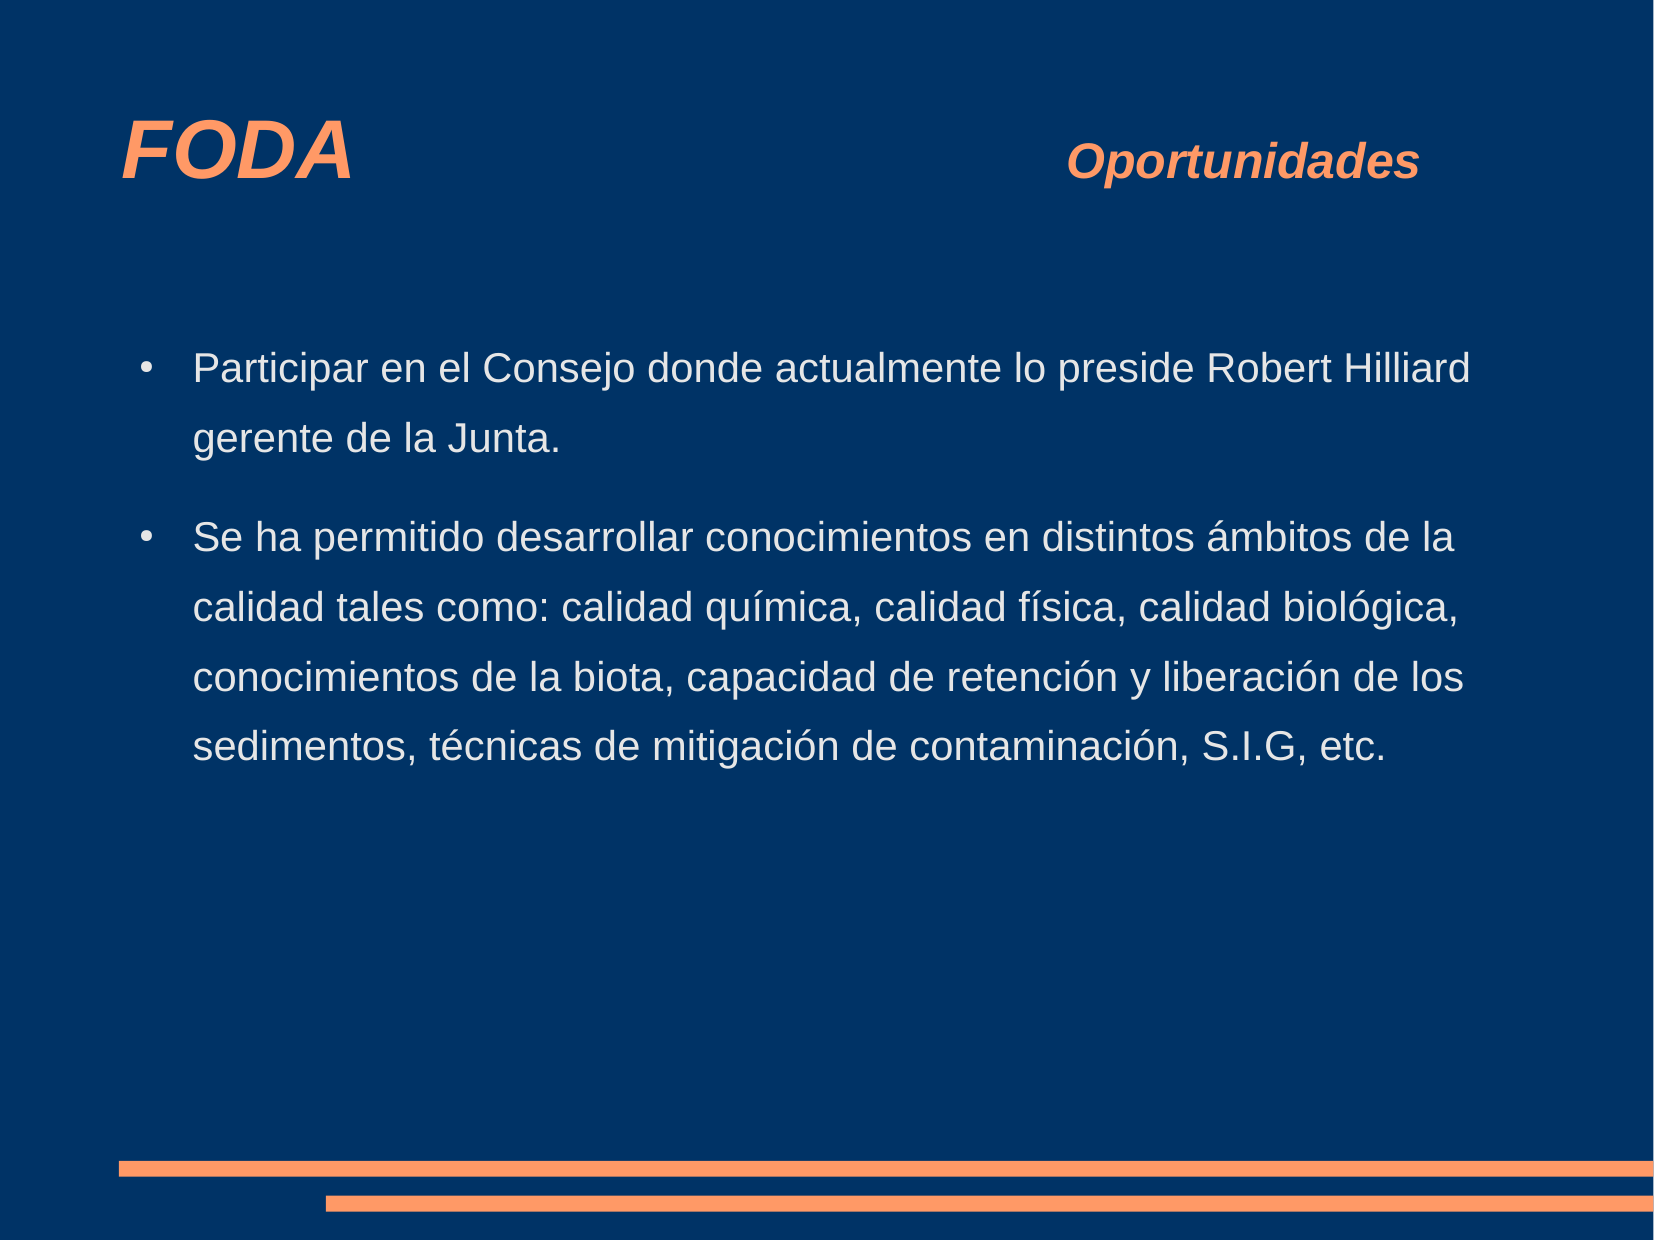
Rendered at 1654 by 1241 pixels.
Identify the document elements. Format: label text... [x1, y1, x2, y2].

title FODA Oportunidades [121, 46, 1534, 254]
list Participar en el Consejo donde actualmente lo preside Robert Hilliard gerente de la Junta. Se ha permitido desarrollar conocimientos en distintos ámbitos de la calidad tales como: calidad química, calidad física, calidad biológica, conocimientos de la biota, capacidad de retención y liberación de los sedimentos, técnicas de mitigación de contaminación, S.I.G, etc. [121, 322, 1561, 1132]
